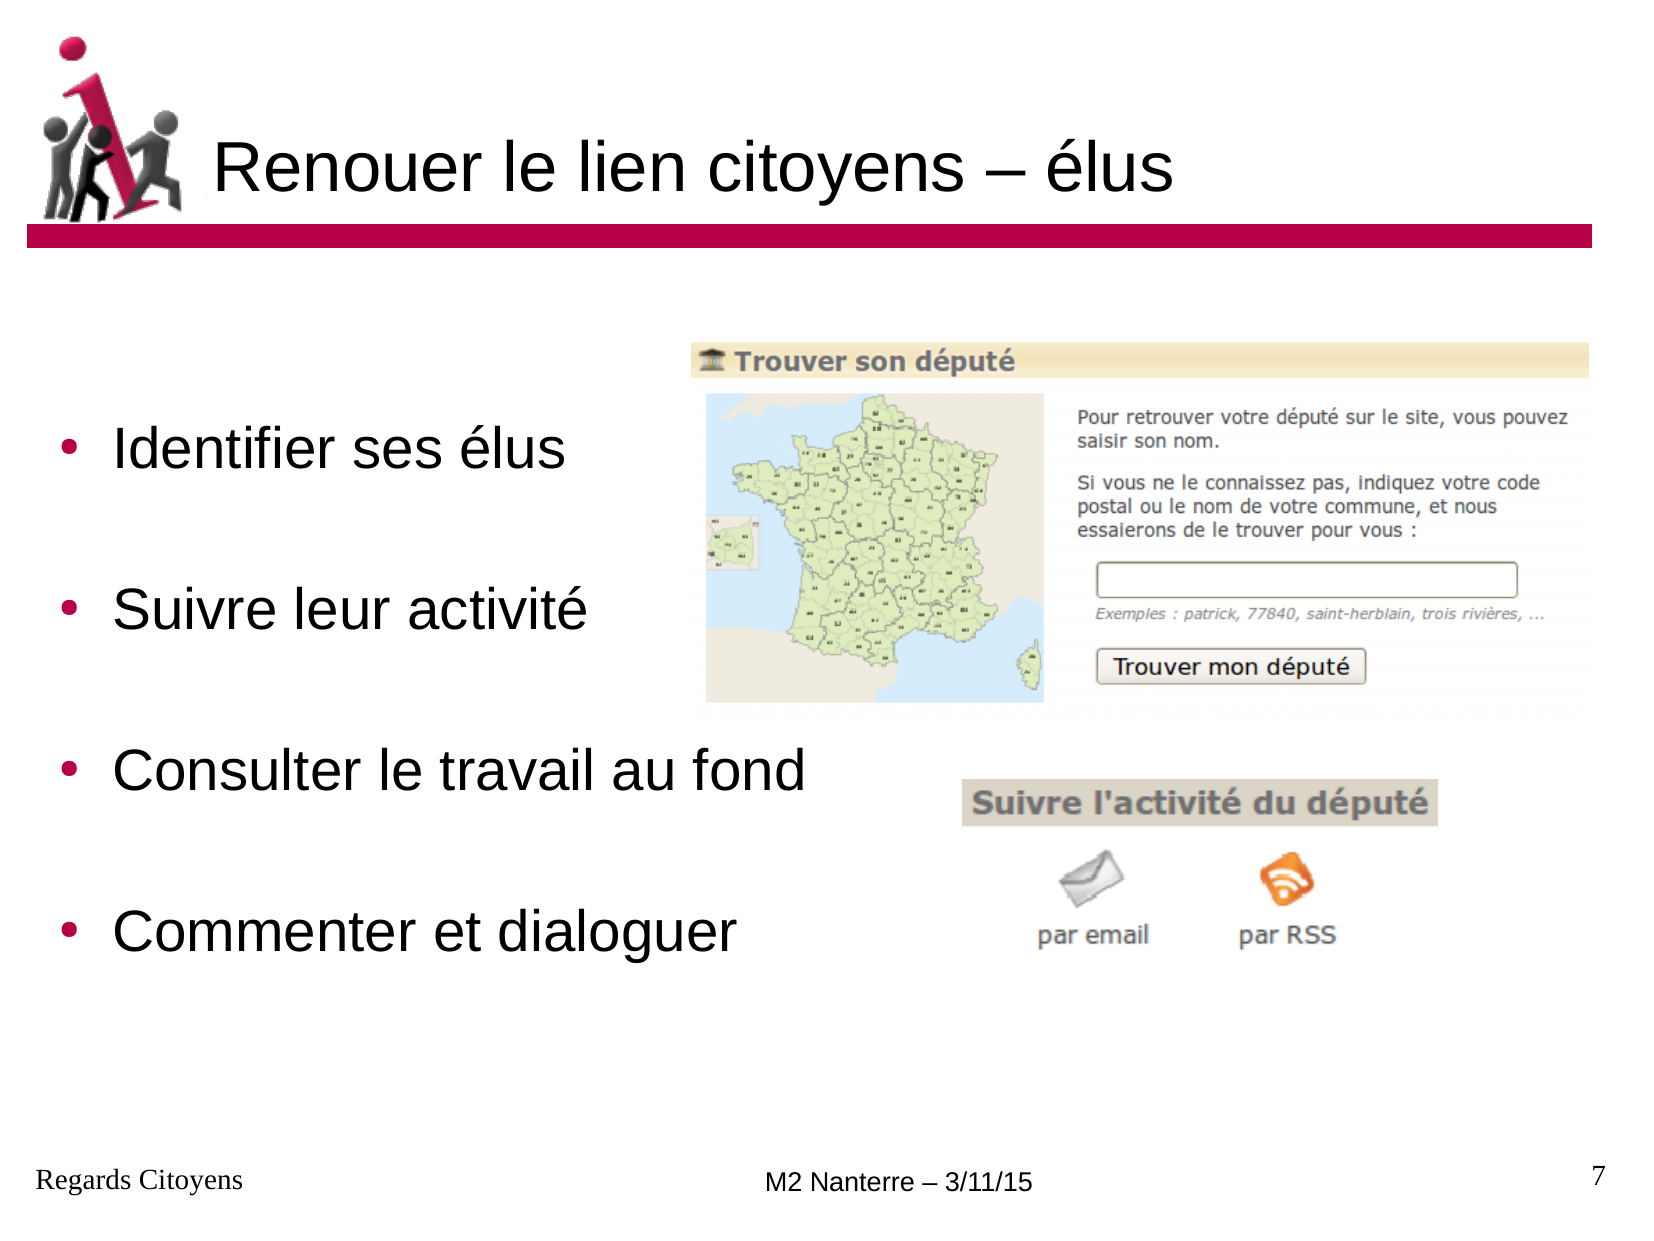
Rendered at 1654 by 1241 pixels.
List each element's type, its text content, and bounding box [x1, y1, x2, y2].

picture [691, 342, 1589, 721]
picture [962, 779, 1438, 977]
list Identifier ses élus Suivre leur activité Consulter le travail au fond Commenter et dialoguer [41, 415, 898, 1235]
title Renouer le lien citoyens – élus [212, 70, 1601, 264]
picture [27, 31, 208, 224]
